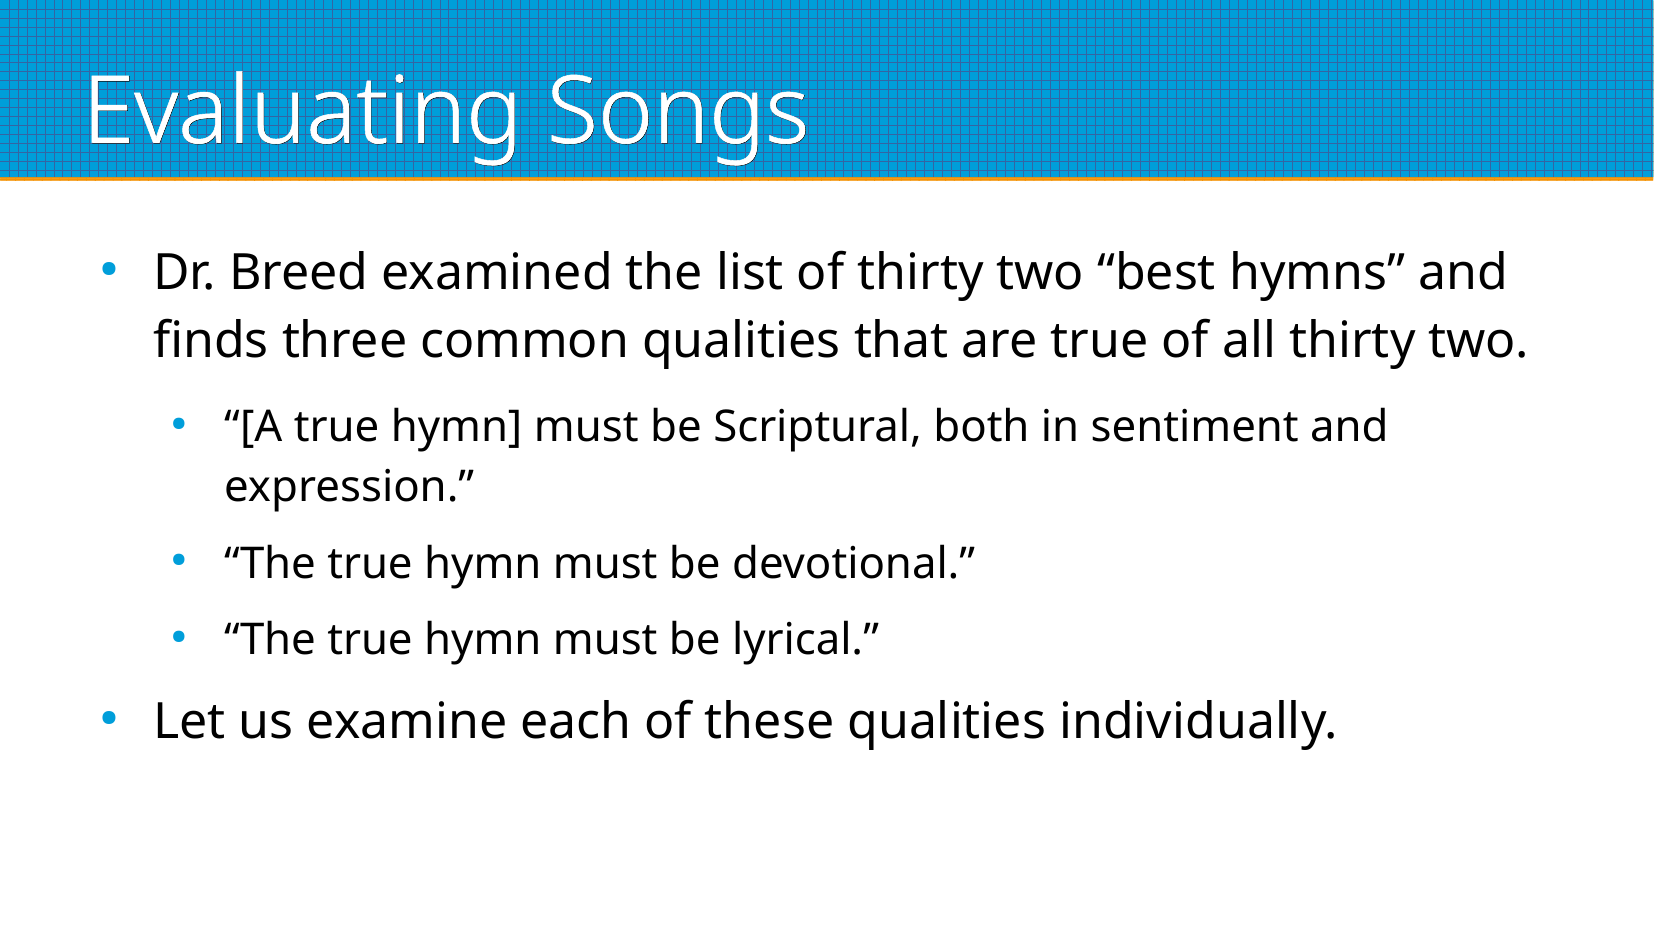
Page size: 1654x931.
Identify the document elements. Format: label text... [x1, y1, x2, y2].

list Dr. Breed examined the list of thirty two “best hymns” and finds three common qualities that are true of all thirty two. “[A true hymn] must be Scriptural, both in sentiment and expression.” “The true hymn must be devotional.” “The true hymn must be lyrical.” Let us examine each of these qualities individually. [82, 236, 1613, 863]
title Evaluating Songs [82, 14, 1571, 171]
